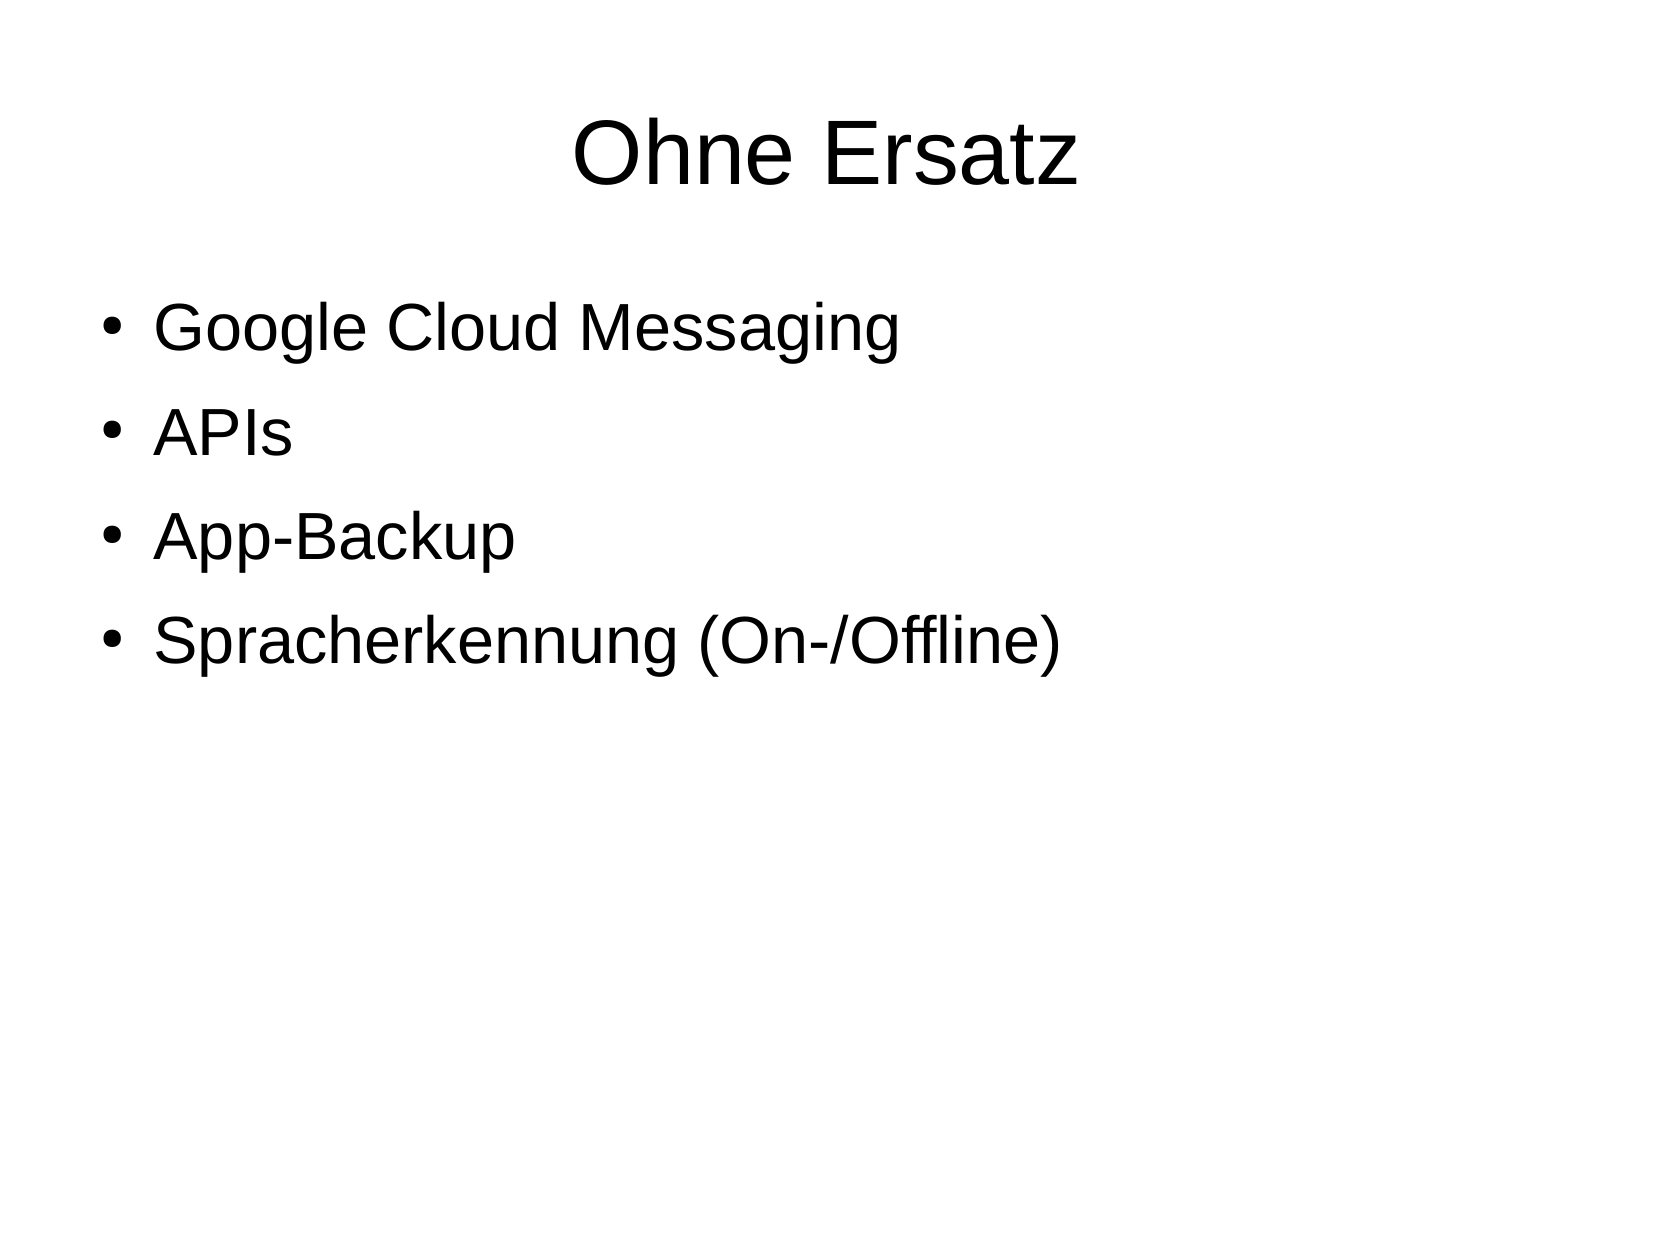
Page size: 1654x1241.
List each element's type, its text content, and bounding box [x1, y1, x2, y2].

title Ohne Ersatz [82, 49, 1571, 257]
list Google Cloud Messaging APIs App-Backup Spracherkennung (On-/Offline) [82, 290, 1538, 1010]
